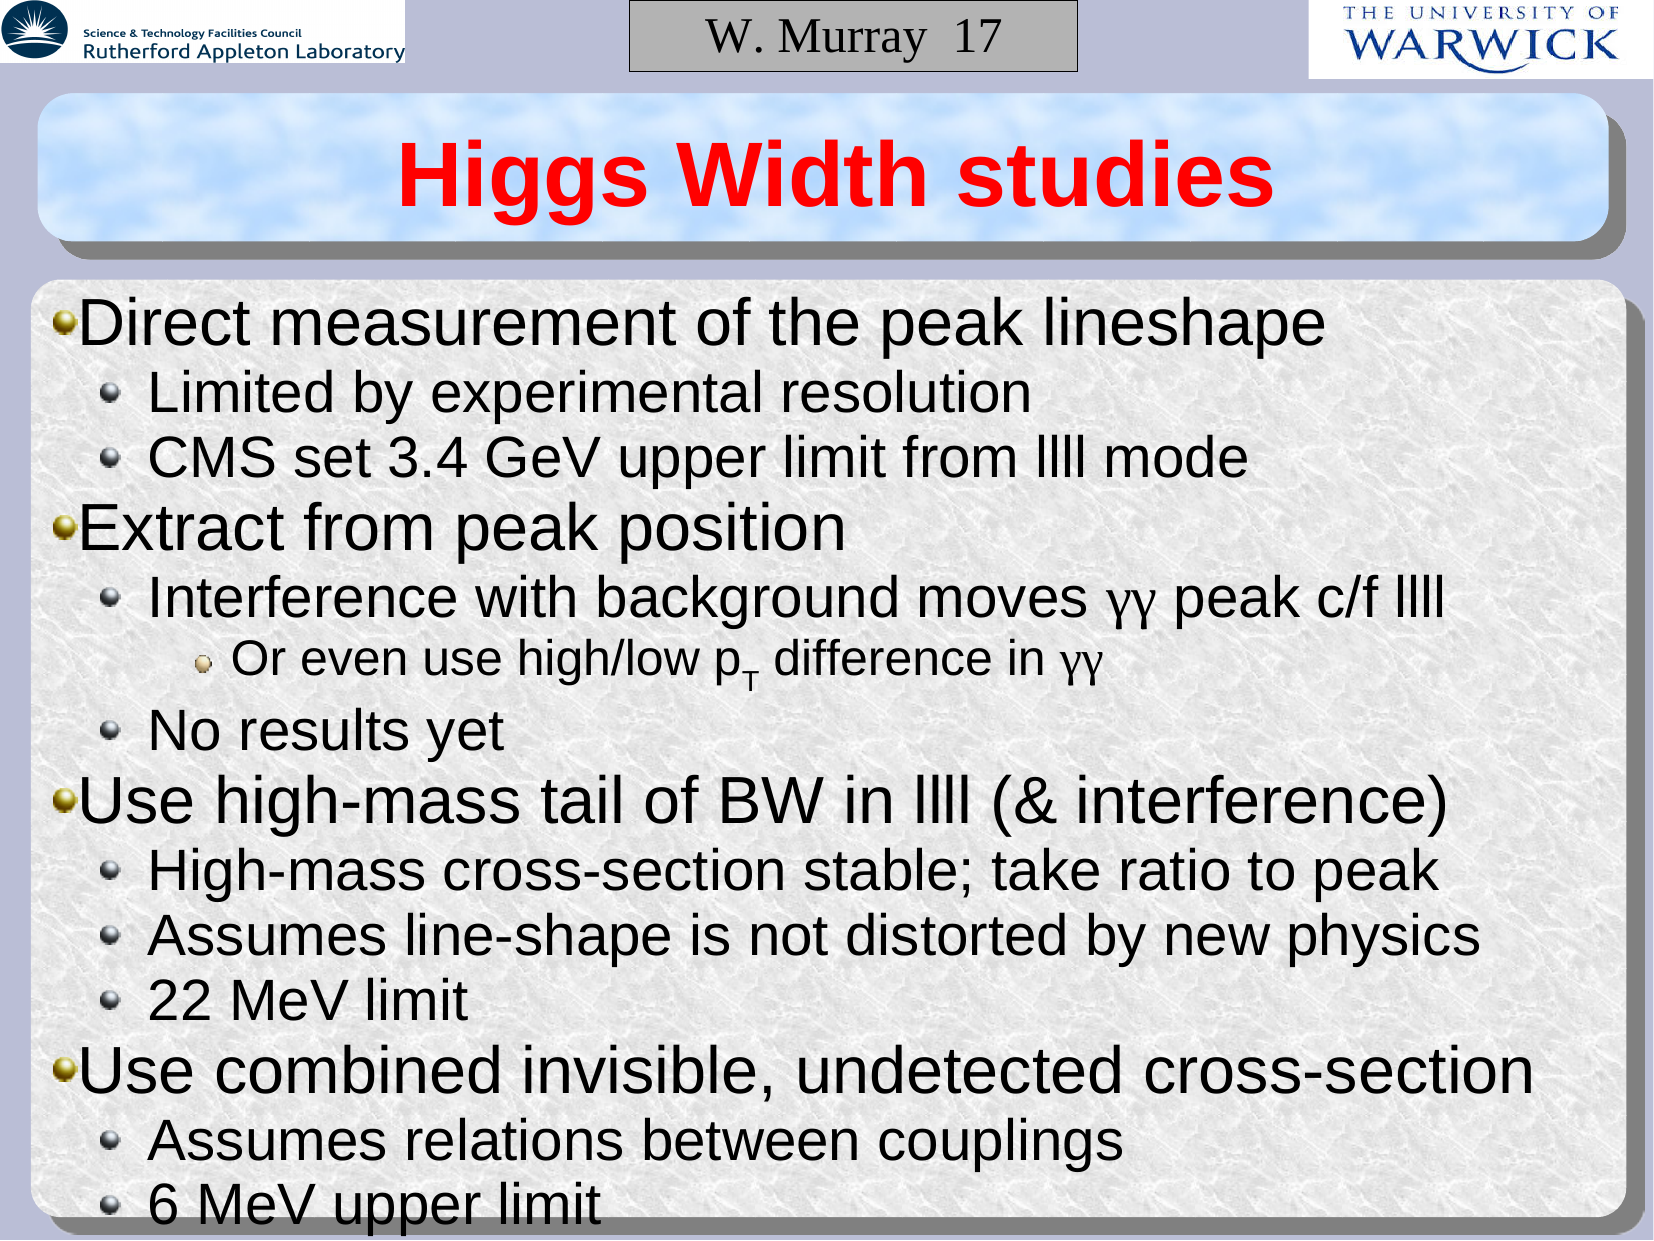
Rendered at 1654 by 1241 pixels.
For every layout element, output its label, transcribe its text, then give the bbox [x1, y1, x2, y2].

picture [1308, 0, 1654, 79]
list Direct measurement of the peak lineshape Limited by experimental resolution CMS set 3.4 GeV upper limit from llll mode Extract from peak position Interference with background moves γγ peak c/f llll Or even use high/low pT difference in γγ No results yet Use high-mass tail of BW in llll (& interference) High-mass cross-section stable; take ratio to peak Assumes line-shape is not distorted by new physics 22 MeV limit Use combined invisible, undetected cross-section Assumes relations between couplings 6 MeV upper limit [53, 285, 1588, 1238]
picture [37, 93, 1609, 242]
picture [30, 279, 1627, 1218]
title Higgs Width studies [90, 101, 1584, 249]
picture [0, 0, 405, 63]
